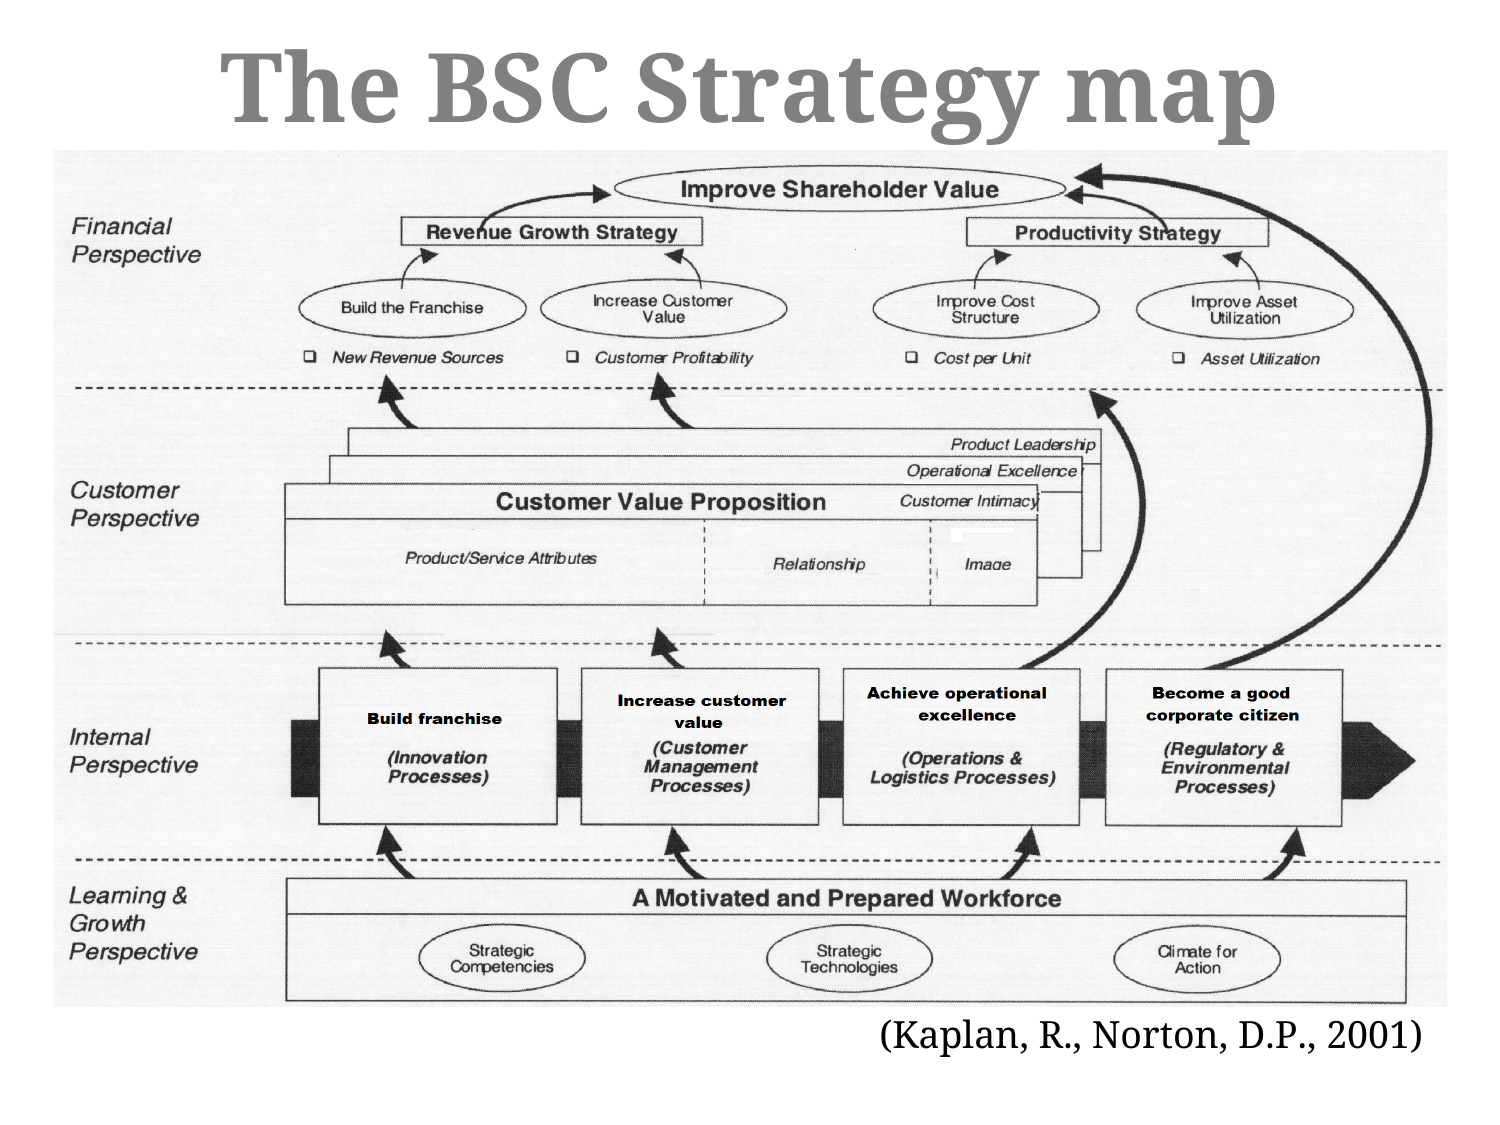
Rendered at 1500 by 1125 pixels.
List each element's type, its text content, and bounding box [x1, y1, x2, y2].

picture [53, 150, 1448, 1007]
title The BSC Strategy map [75, 11, 1425, 150]
text_box (Kaplan, R., Norton, D.P., 2001) [679, 975, 1500, 1093]
